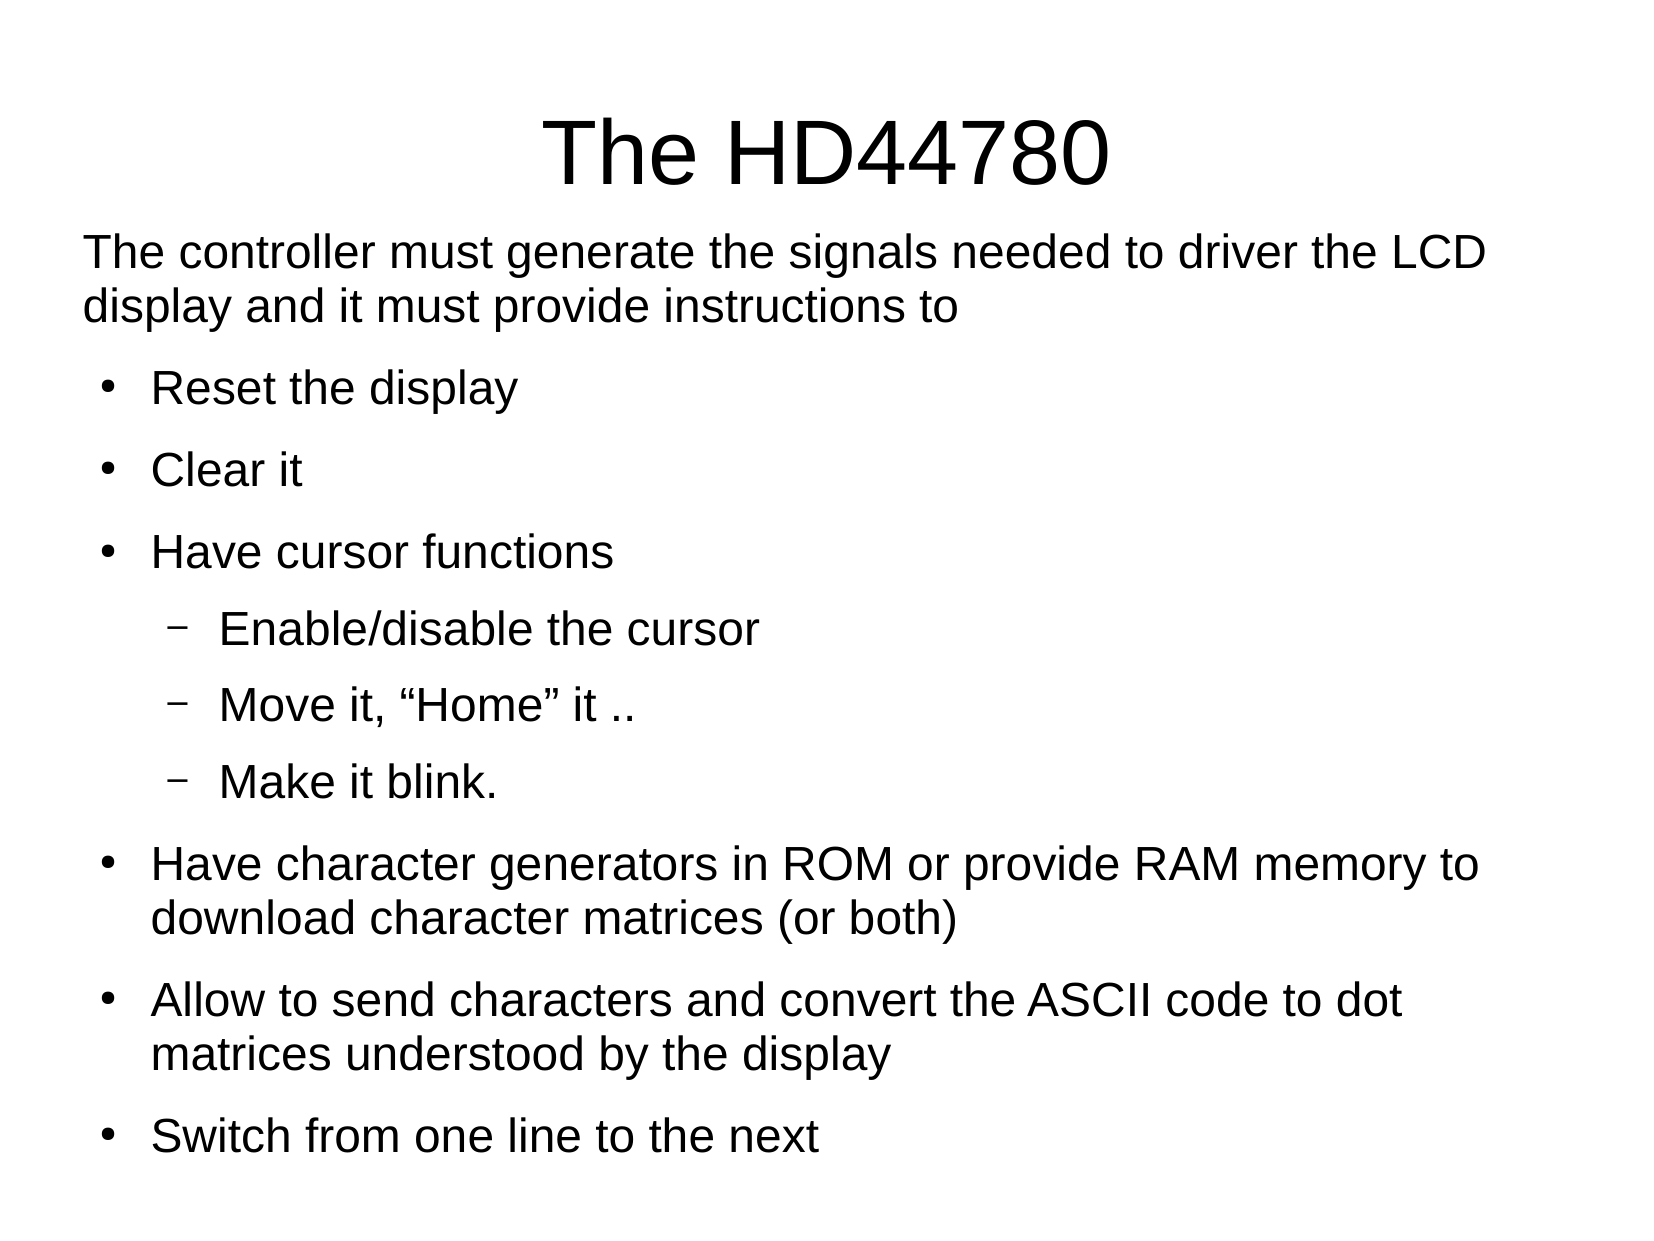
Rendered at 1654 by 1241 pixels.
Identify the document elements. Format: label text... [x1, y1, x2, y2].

list The controller must generate the signals needed to driver the LCD display and it must provide instructions to Reset the display Clear it Have cursor functions Enable/disable the cursor Move it, “Home” it .. Make it blink. Have character generators in ROM or provide RAM memory to download character matrices (or both) Allow to send characters and convert the ASCII code to dot matrices understood by the display Switch from one line to the next [82, 225, 1571, 1171]
title The HD44780 [82, 49, 1571, 225]
